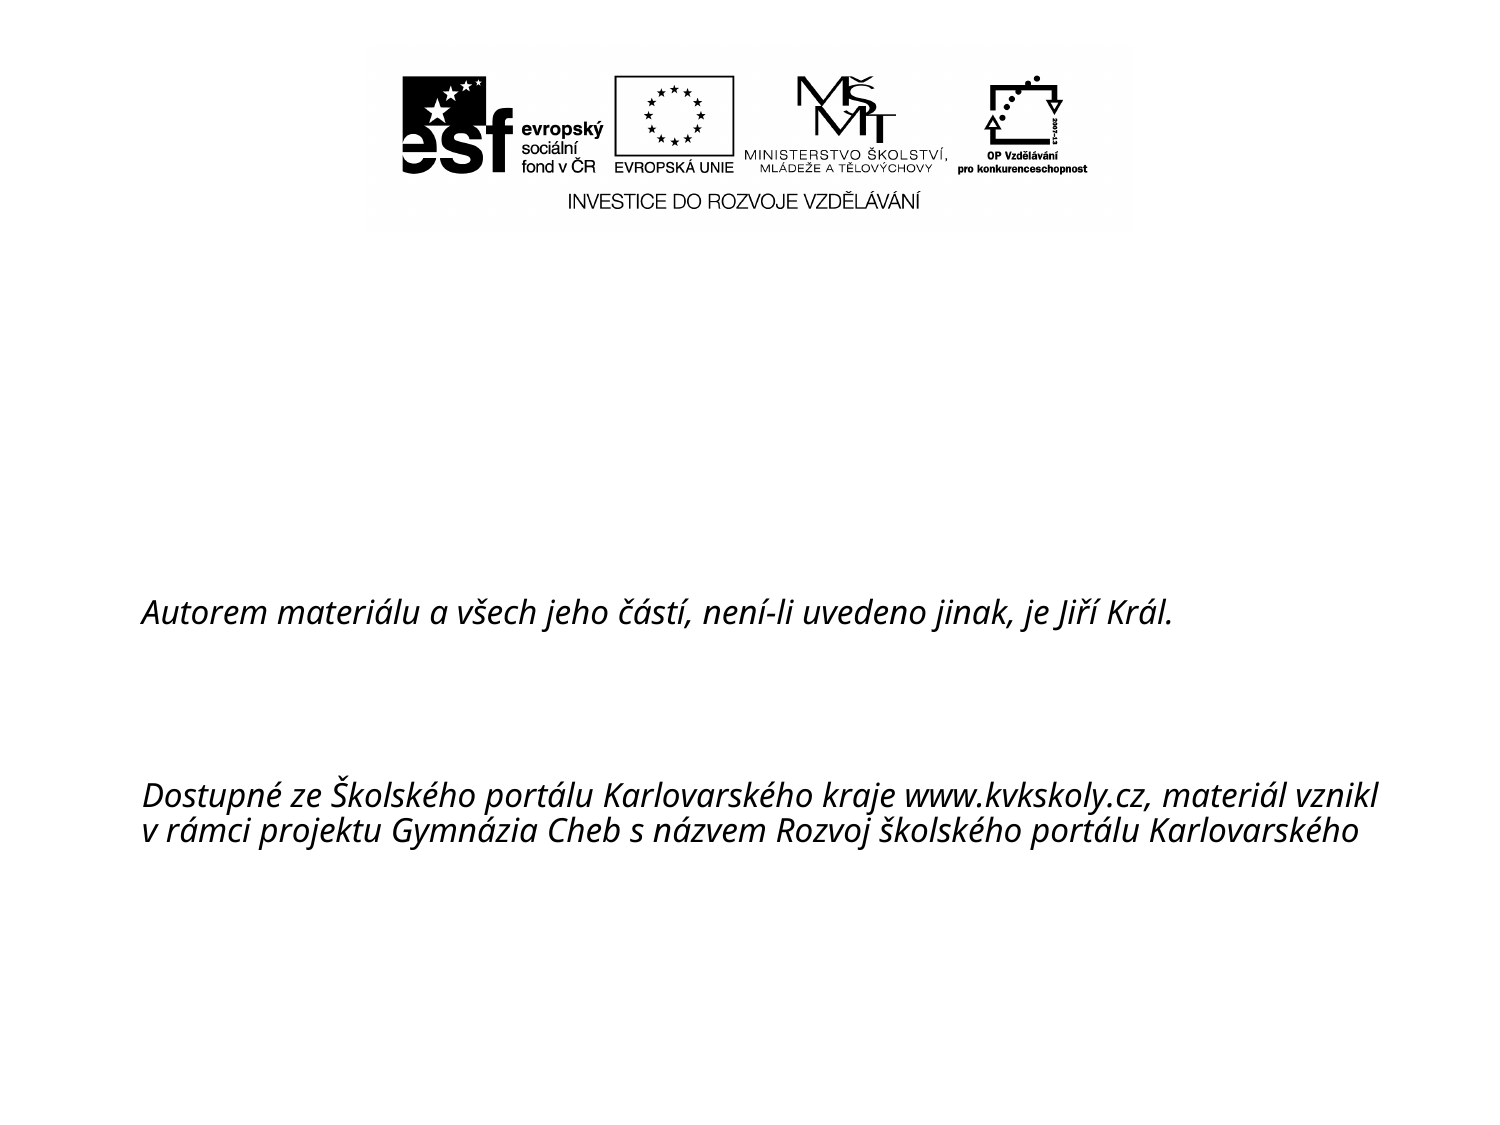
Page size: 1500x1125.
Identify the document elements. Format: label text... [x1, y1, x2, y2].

picture [366, 45, 1134, 233]
list Autorem materiálu a všech jeho částí, není-li uvedeno jinak, je Jiří Král. Dostupné ze Školského portálu Karlovarského kraje www.kvkskoly.cz, materiál vznikl v rámci projektu Gymnázia Cheb s názvem Rozvoj školského portálu Karlovarského kraje [70, 249, 1421, 993]
